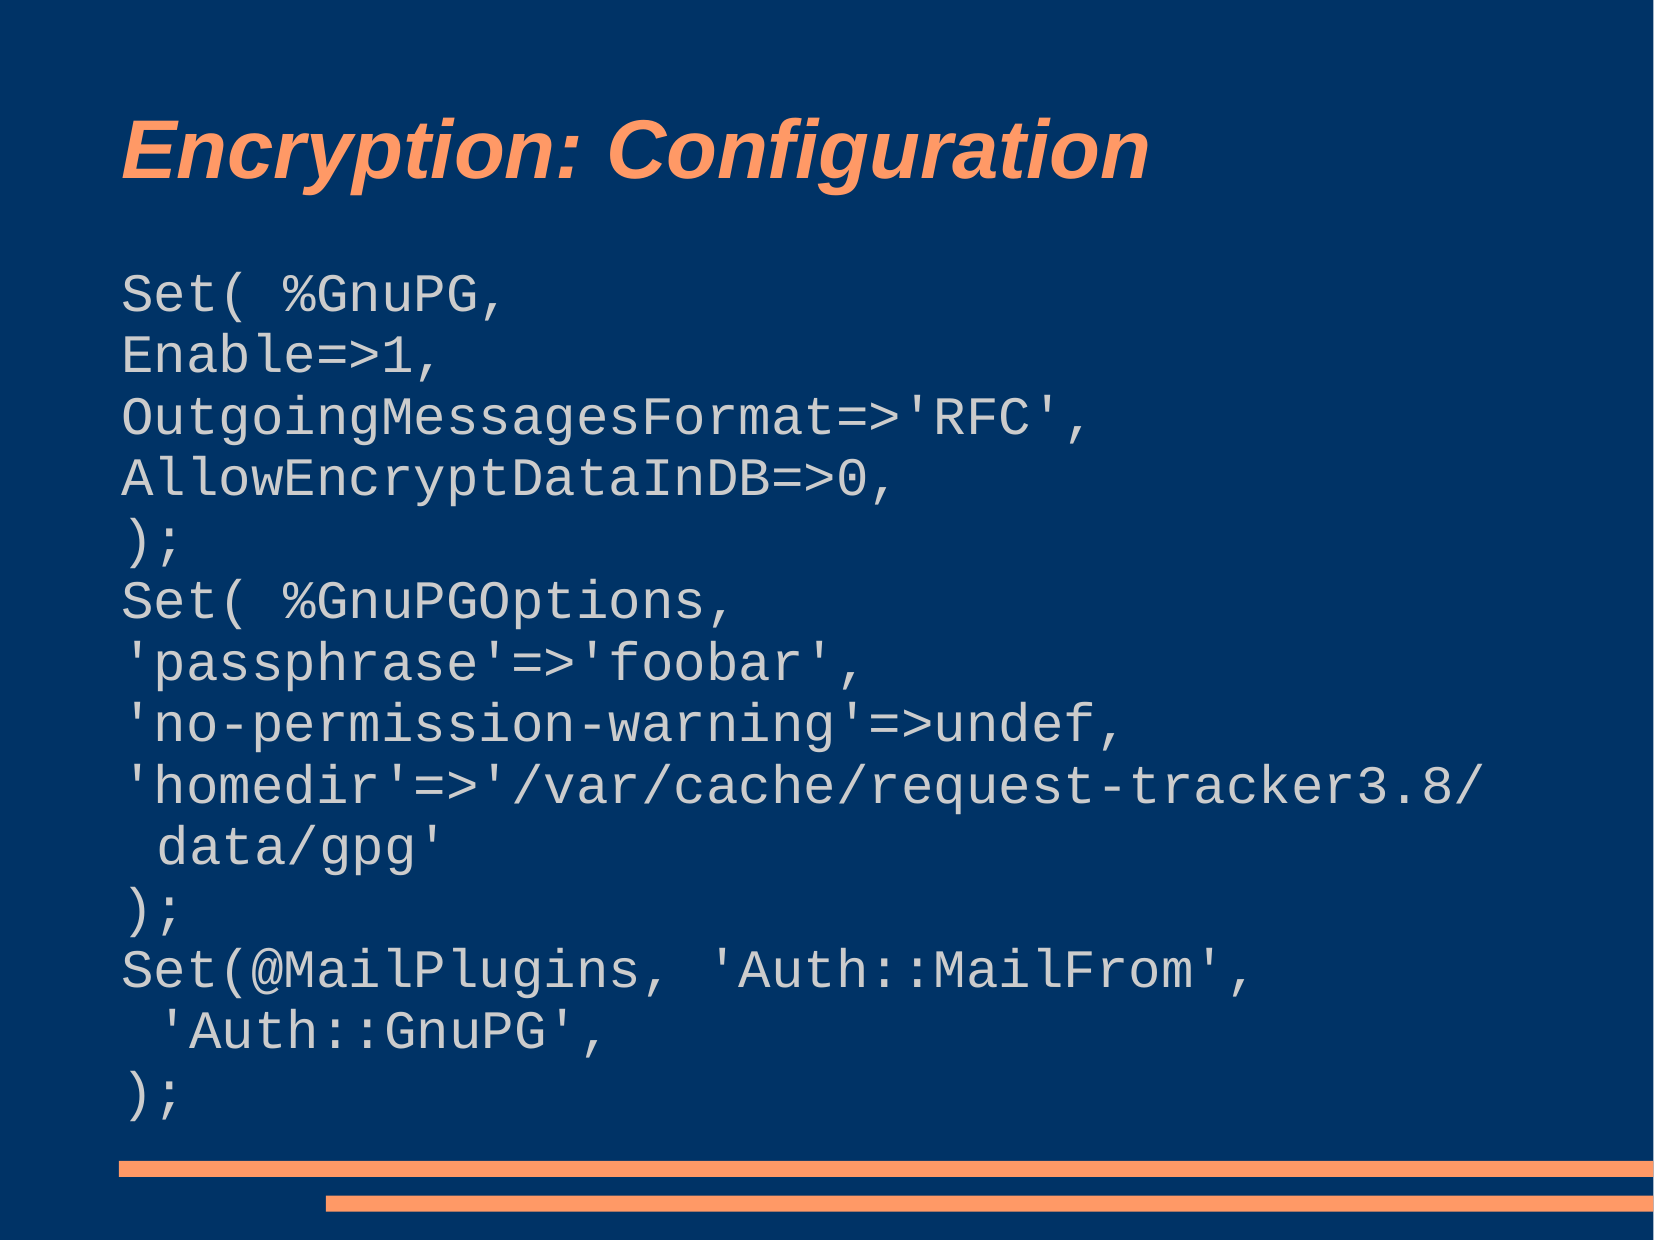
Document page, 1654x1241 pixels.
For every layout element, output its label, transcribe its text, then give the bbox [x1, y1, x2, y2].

subtitle Set( %GnuPG, Enable=>1, OutgoingMessagesFormat=>'RFC', AllowEncryptDataInDB=>0, ); Set( %GnuPGOptions, 'passphrase'=>'foobar', 'no-permission-warning'=>undef, 'homedir'=>'/var/cache/request-tracker3.8/data/gpg' ); Set(@MailPlugins, 'Auth::MailFrom', 'Auth::GnuPG', ); [121, 265, 1561, 1189]
title Encryption: Configuration [121, 46, 1534, 254]
